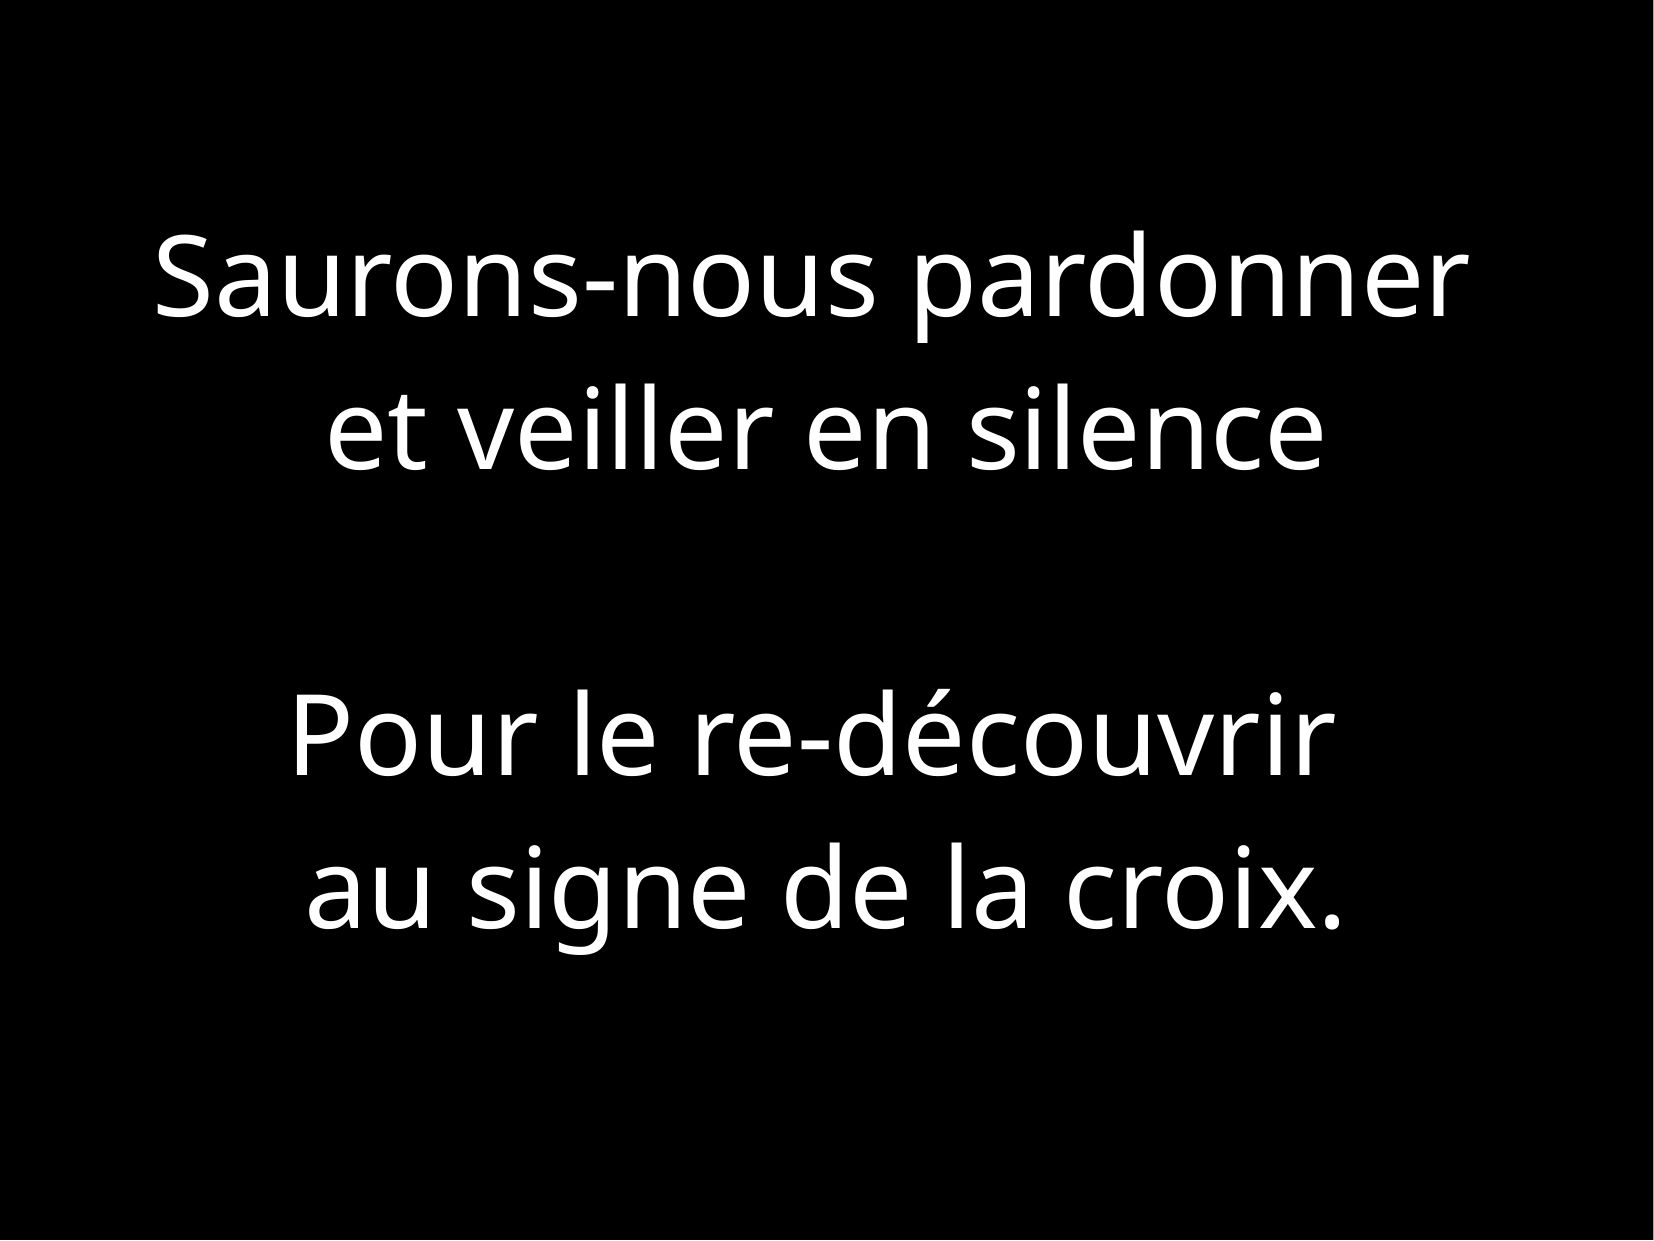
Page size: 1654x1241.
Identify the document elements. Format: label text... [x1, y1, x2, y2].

subtitle Saurons-nous pardonner et veiller en silence Pour le re-découvrir au signe de la croix. [82, 49, 1571, 1109]
